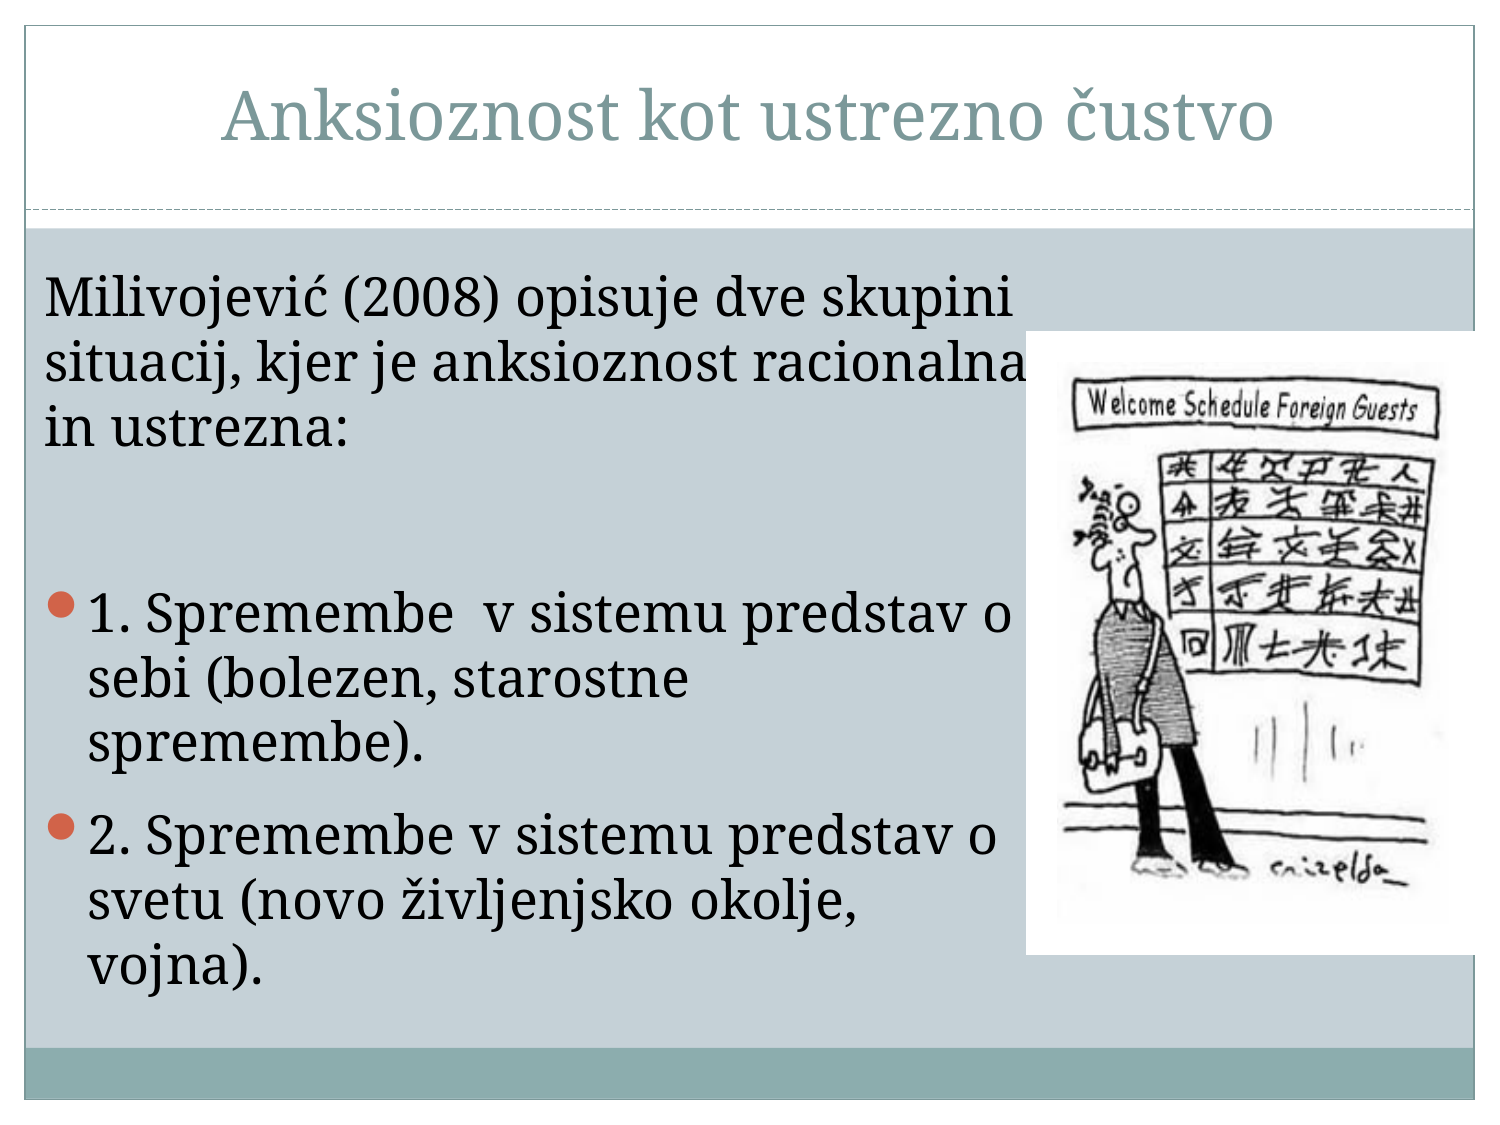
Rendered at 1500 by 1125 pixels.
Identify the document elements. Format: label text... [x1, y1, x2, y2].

list Milivojević (2008) opisuje dve skupini situacij, kjer je anksioznost racionalna in ustrezna: 1. Spremembe v sistemu predstav o sebi (bolezen, starostne spremembe). 2. Spremembe v sistemu predstav o svetu (novo življenjsko okolje, vojna). [29, 255, 1049, 1006]
title Anksioznost kot ustrezno čustvo [49, 37, 1450, 162]
picture [1057, 361, 1449, 924]
